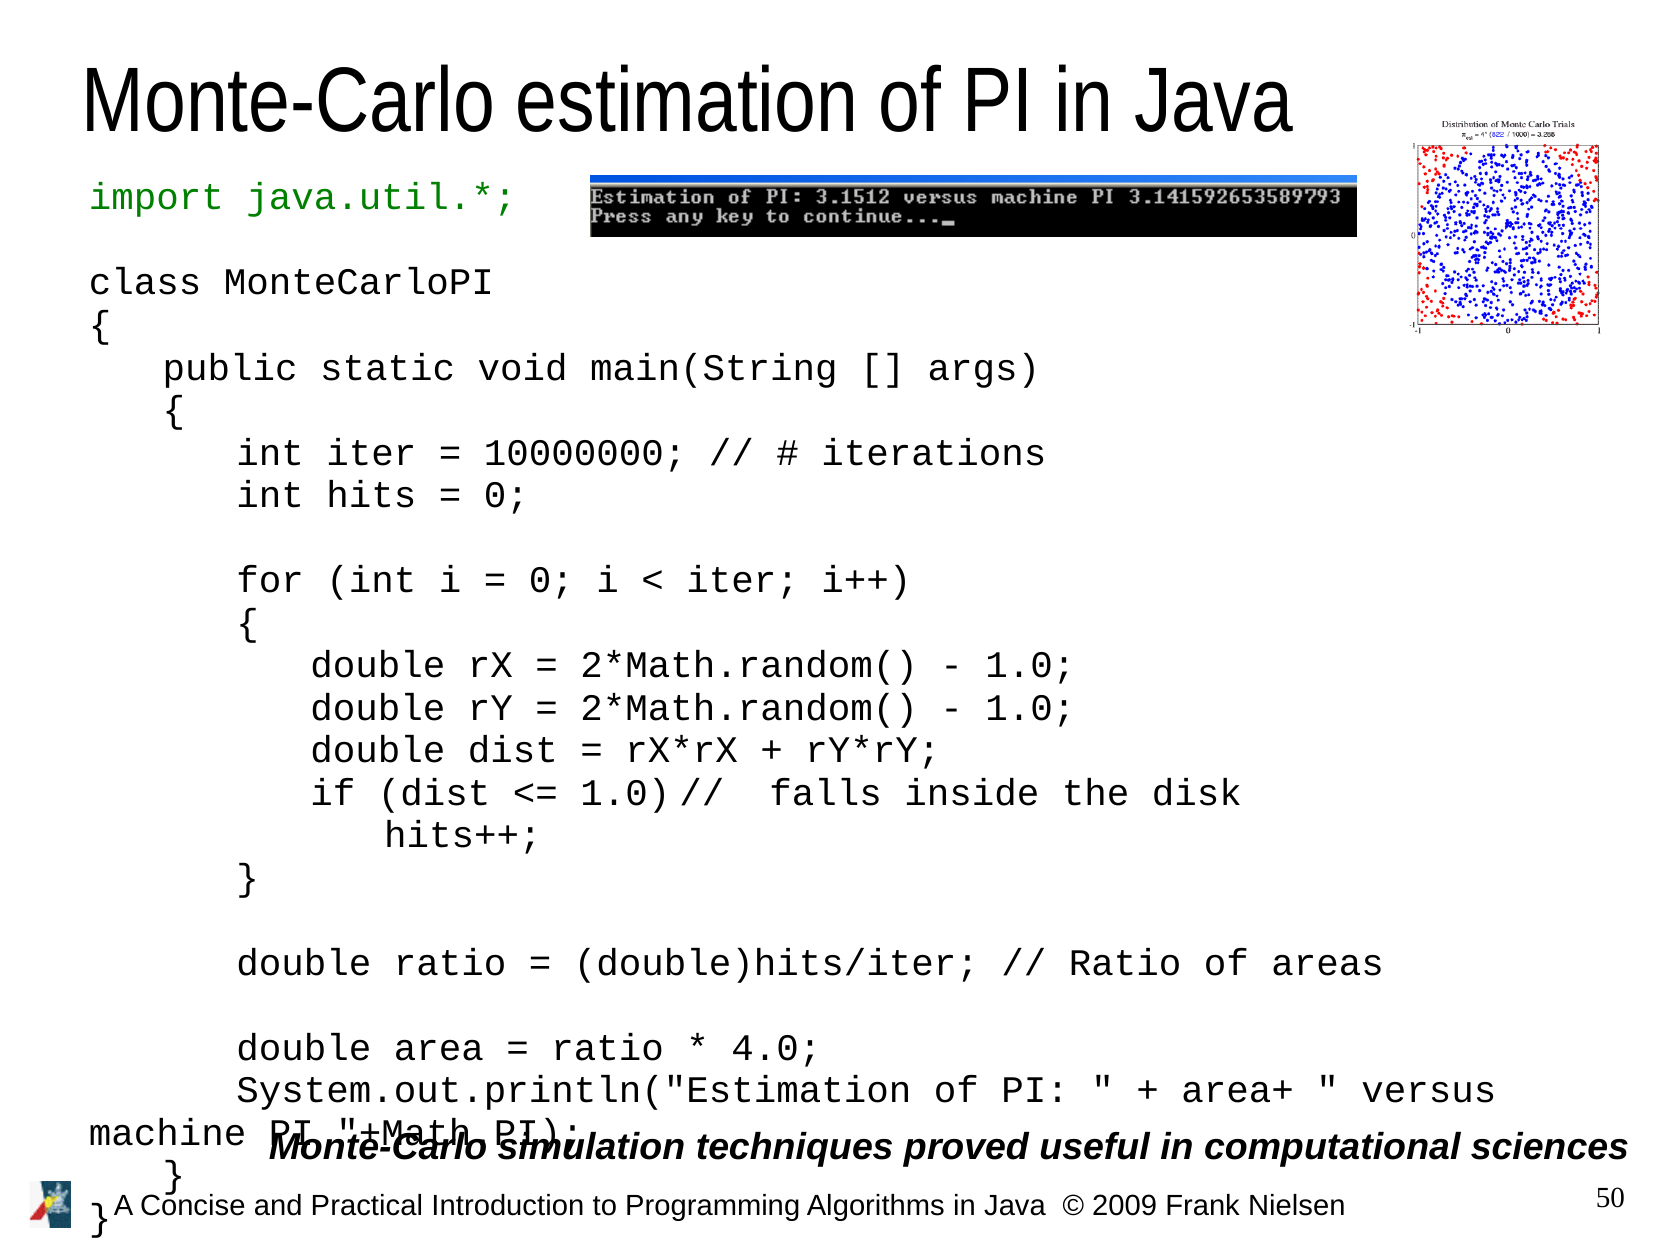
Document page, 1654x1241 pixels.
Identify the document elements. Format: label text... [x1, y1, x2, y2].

text_box import java.util.*; class MonteCarloPI { public static void main(String [] args) { int iter = 10000000; // # iterations int hits = 0; for (int i = 0; i < iter; i++) { double rX = 2*Math.random() - 1.0; double rY = 2*Math.random() - 1.0; double dist = rX*rX + rY*rY; if (dist <= 1.0) // falls inside the disk hits++; } double ratio = (double)hits/iter; // Ratio of areas double area = ratio * 4.0; System.out.println("Estimation of PI: " + area+ " versus machine PI "+Math.PI); } } [74, 171, 1554, 1238]
picture [29, 1181, 71, 1228]
text_box Monte-Carlo simulation techniques proved useful in computational sciences [1554, 1118, 1646, 1177]
picture [1387, 105, 1625, 355]
text_box Monte-Carlo estimation of PI in Java [67, 38, 1506, 158]
